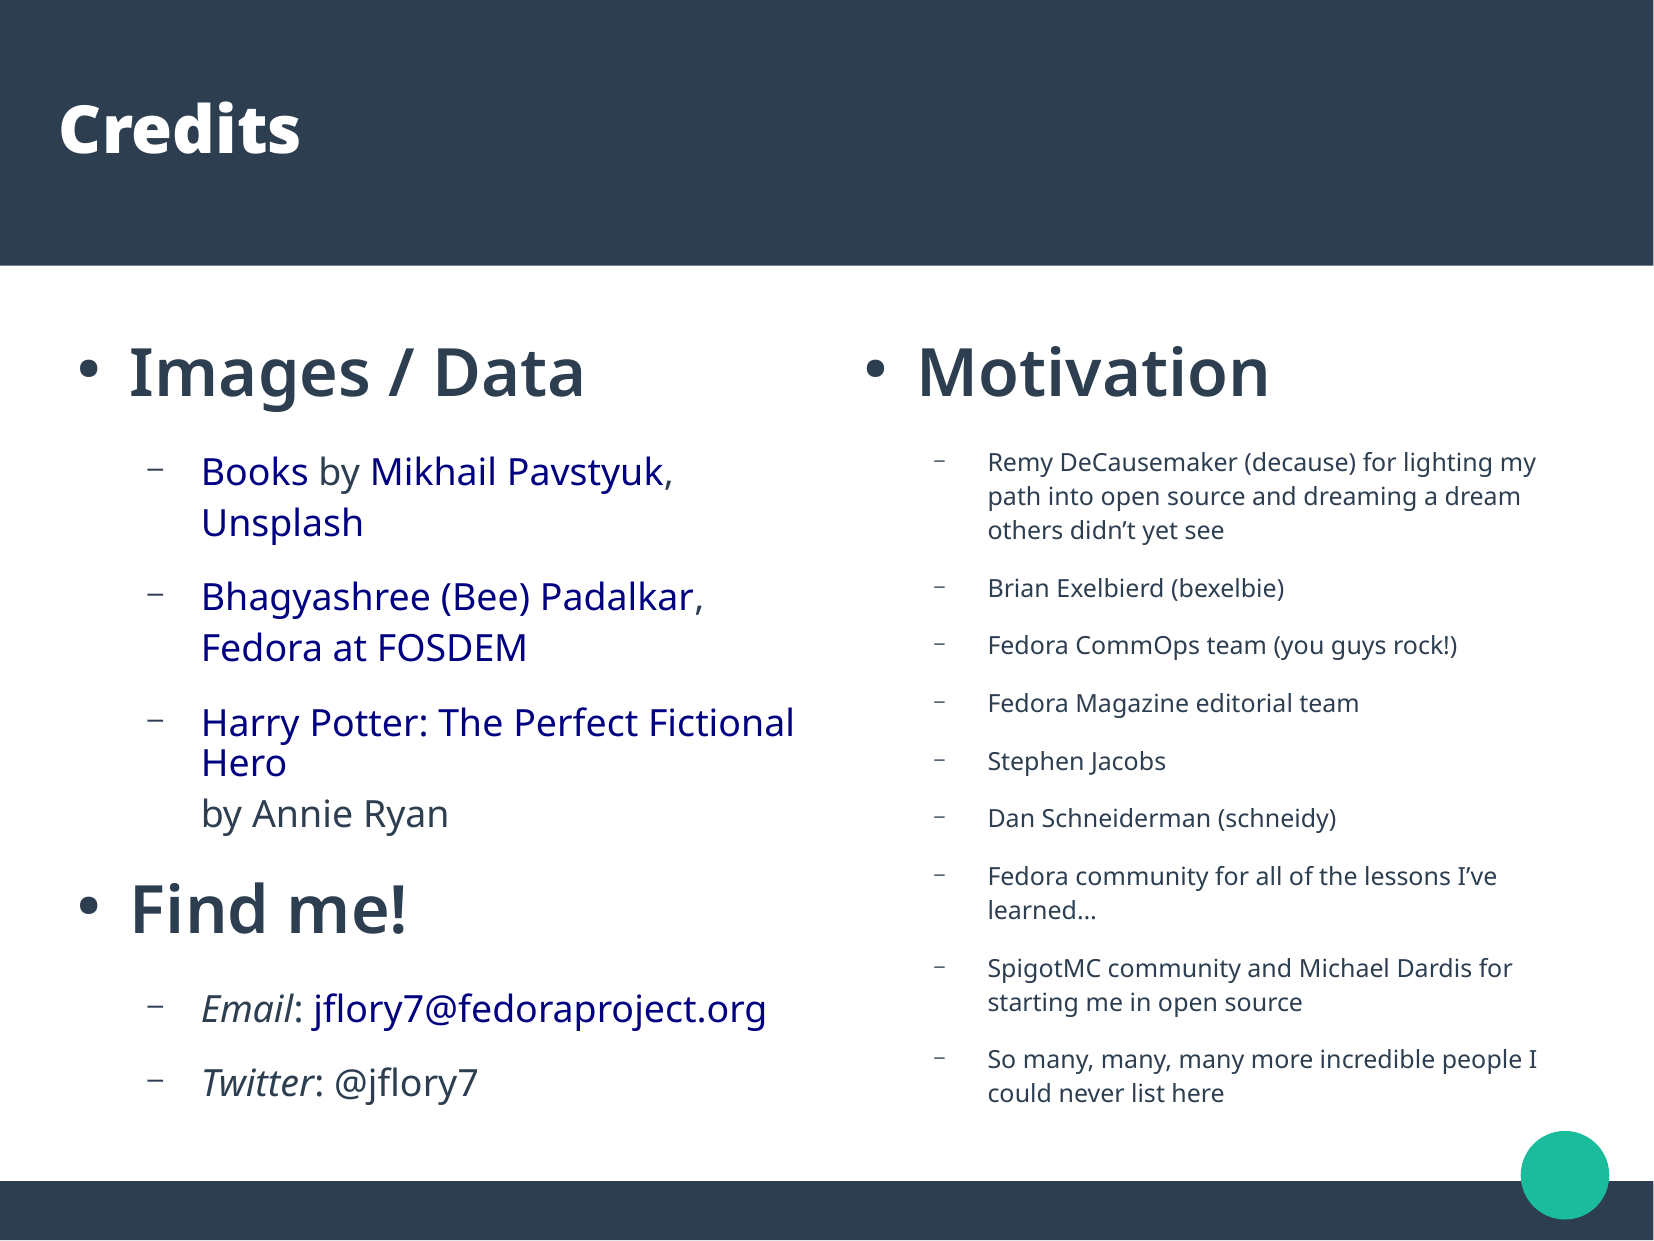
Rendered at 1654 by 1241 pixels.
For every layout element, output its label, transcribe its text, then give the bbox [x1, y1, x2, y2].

list Motivation Remy DeCausemaker (decause) for lighting my path into open source and dreaming a dream others didn’t yet see Brian Exelbierd (bexelbie) Fedora CommOps team (you guys rock!) Fedora Magazine editorial team Stephen Jacobs Dan Schneiderman (schneidy) Fedora community for all of the lessons I’ve learned… SpigotMC community and Michael Dardis for starting me in open source So many, many, many more incredible people I could never list here [845, 324, 1596, 1152]
list Images / Data Books by Mikhail Pavstyuk, Unsplash Bhagyashree (Bee) Padalkar, Fedora at FOSDEM Harry Potter: The Perfect Fictional Heroby Annie Ryan Find me! Email: jflory7@fedoraproject.org Twitter: @jflory7 [59, 324, 809, 1152]
title Credits [59, 49, 1595, 207]
